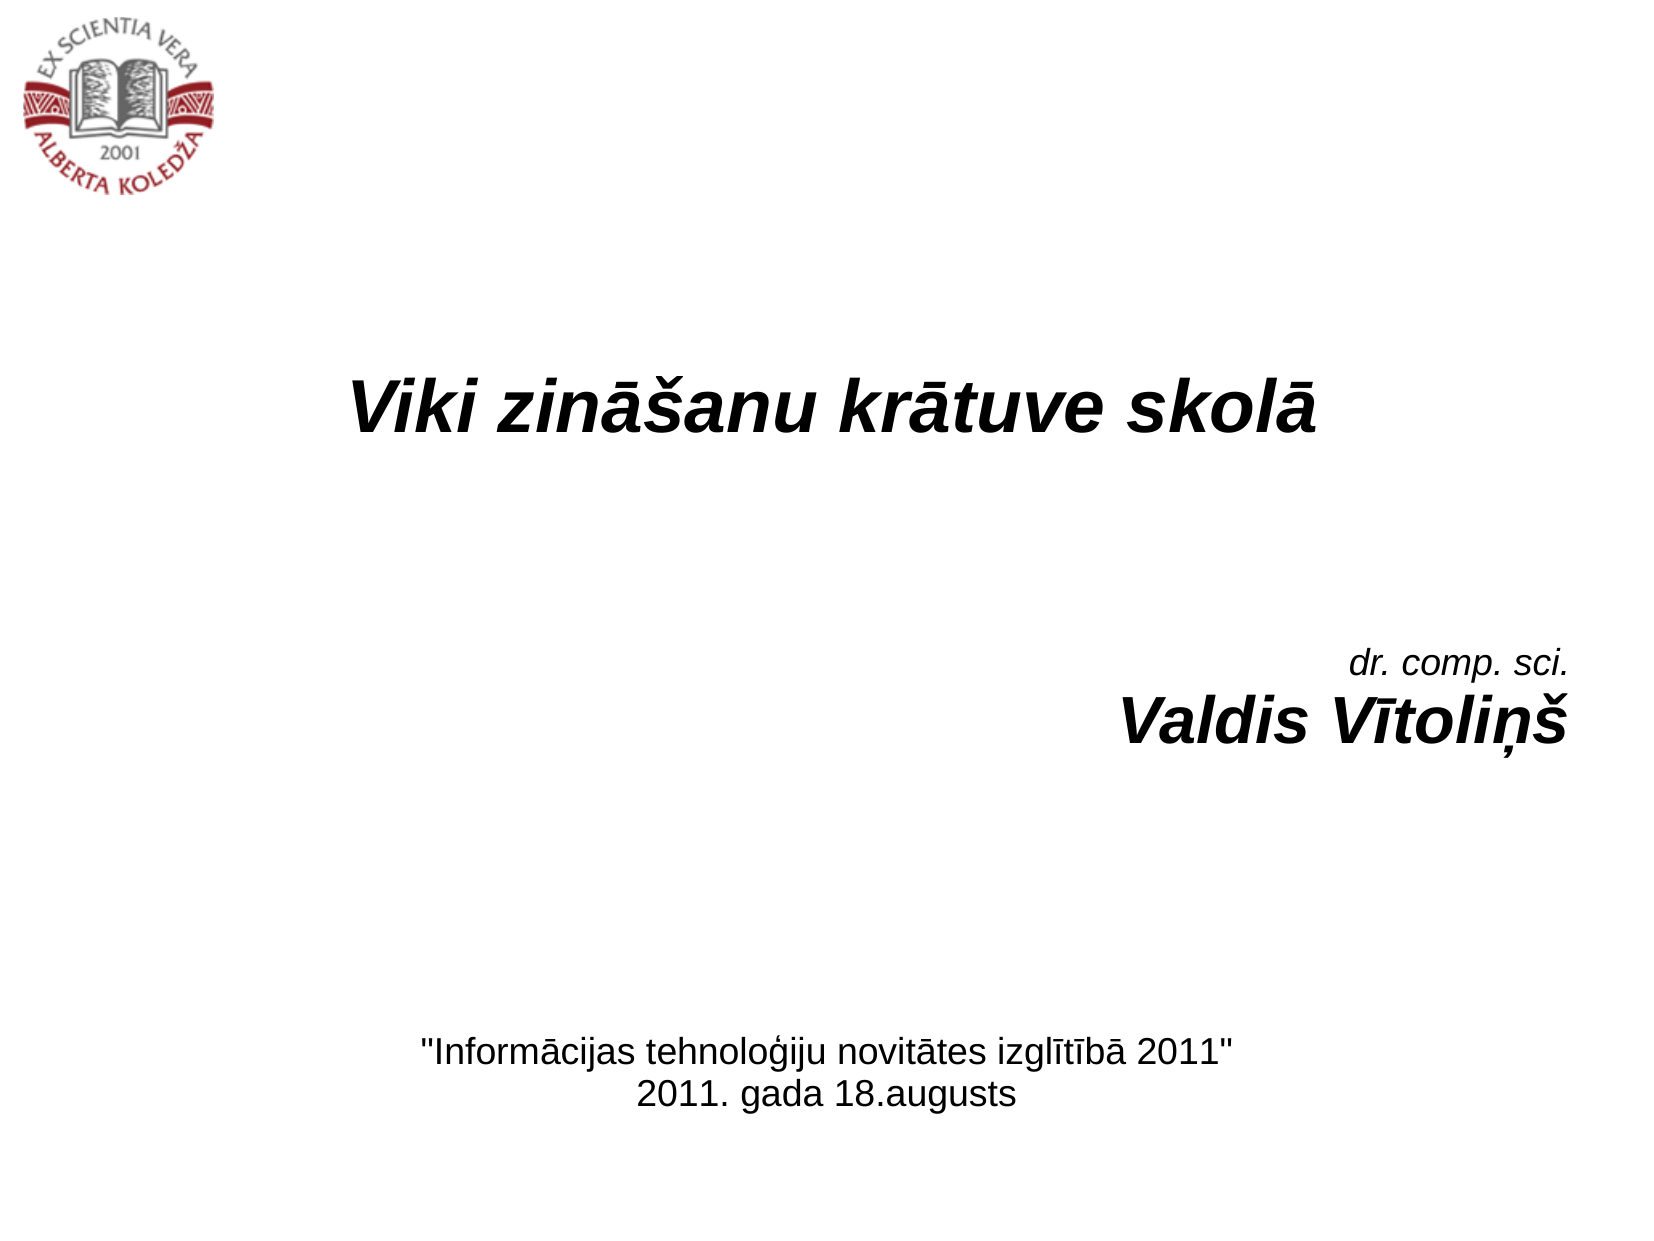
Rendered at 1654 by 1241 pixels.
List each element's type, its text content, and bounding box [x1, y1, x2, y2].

text_box "Informācijas tehnoloģiju novitātes izglītībā 2011" 2011. gada 18.augusts [147, 1023, 1506, 1123]
subtitle dr. comp. sci. Valdis Vītoliņš [82, 625, 1571, 774]
title Viki zināšanu krātuve skolā [59, 246, 1607, 562]
picture [23, 17, 214, 195]
